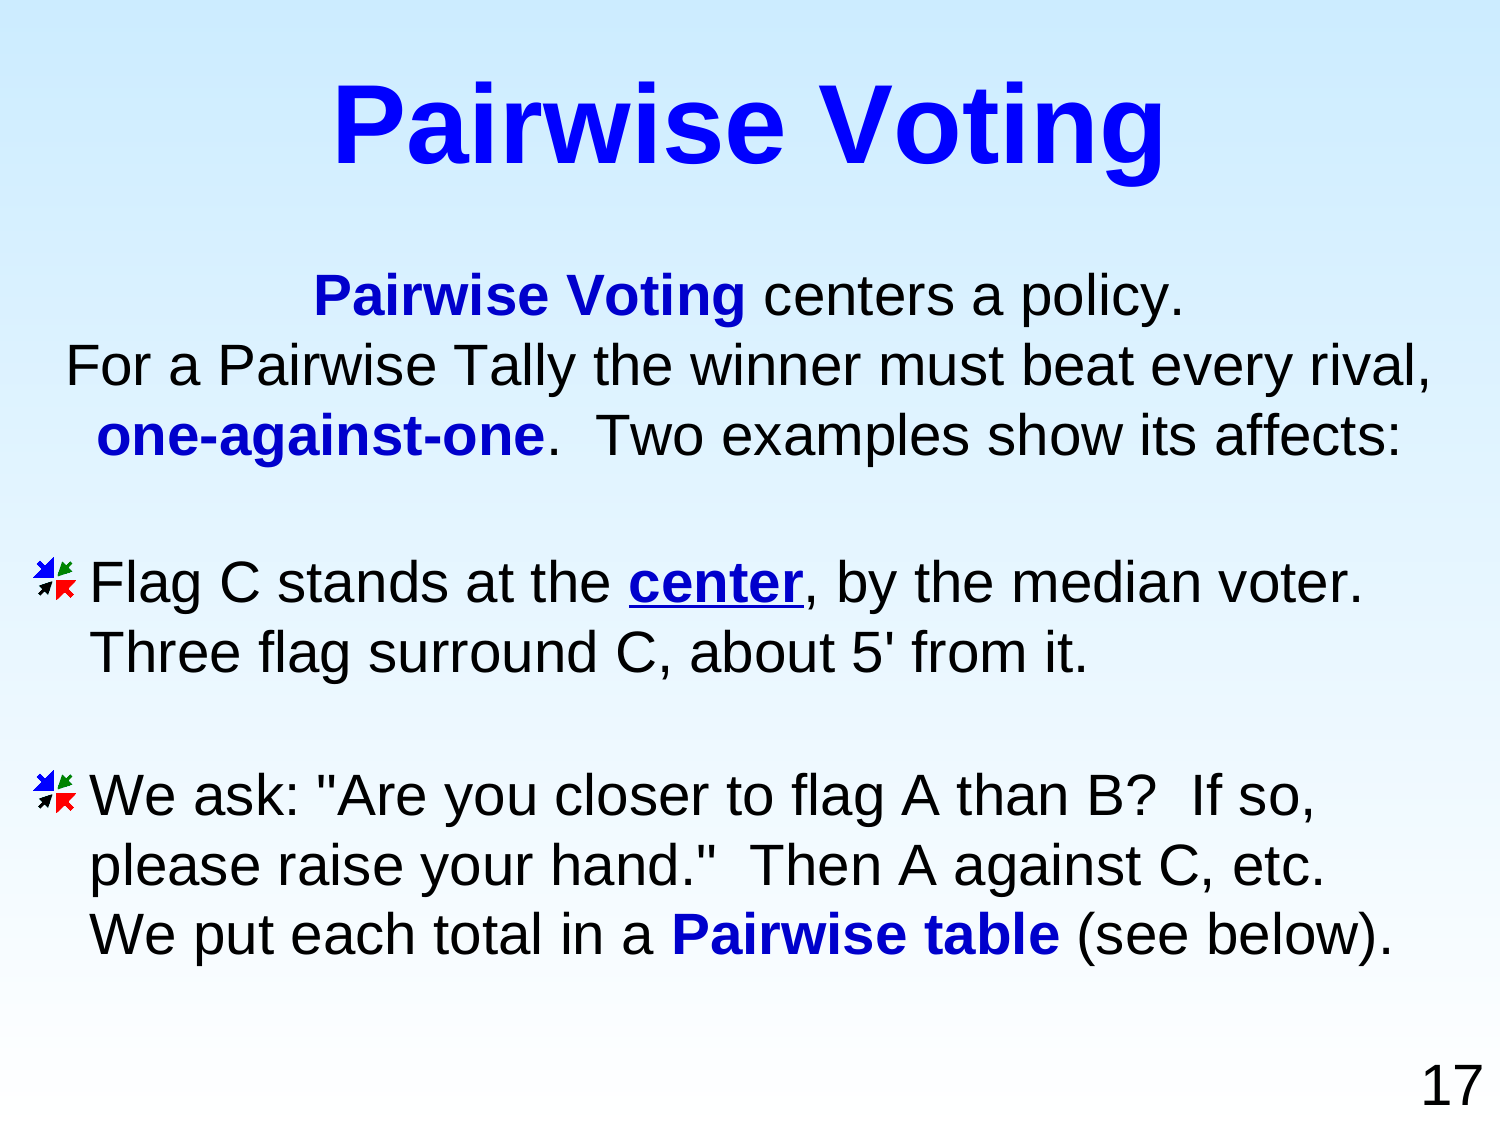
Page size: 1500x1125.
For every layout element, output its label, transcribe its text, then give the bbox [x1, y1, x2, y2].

text_box Pairwise Voting centers a policy. For a Pairwise Tally the winner must beat every rival, one-against-one. Two examples show its affects: [0, 249, 1500, 475]
picture [33, 770, 76, 813]
text_box 5 [1400, 1039, 1500, 1125]
text_box Flag C stands at the center, by the median voter. Three flag surround C, about 5' from it. We ask: "Are you closer to flag A than B? If so, please raise your hand." Then A against C, etc. We put each total in a Pairwise table (see below). [0, 536, 1500, 975]
picture [33, 557, 76, 600]
title Pairwise Voting [0, 49, 1500, 201]
